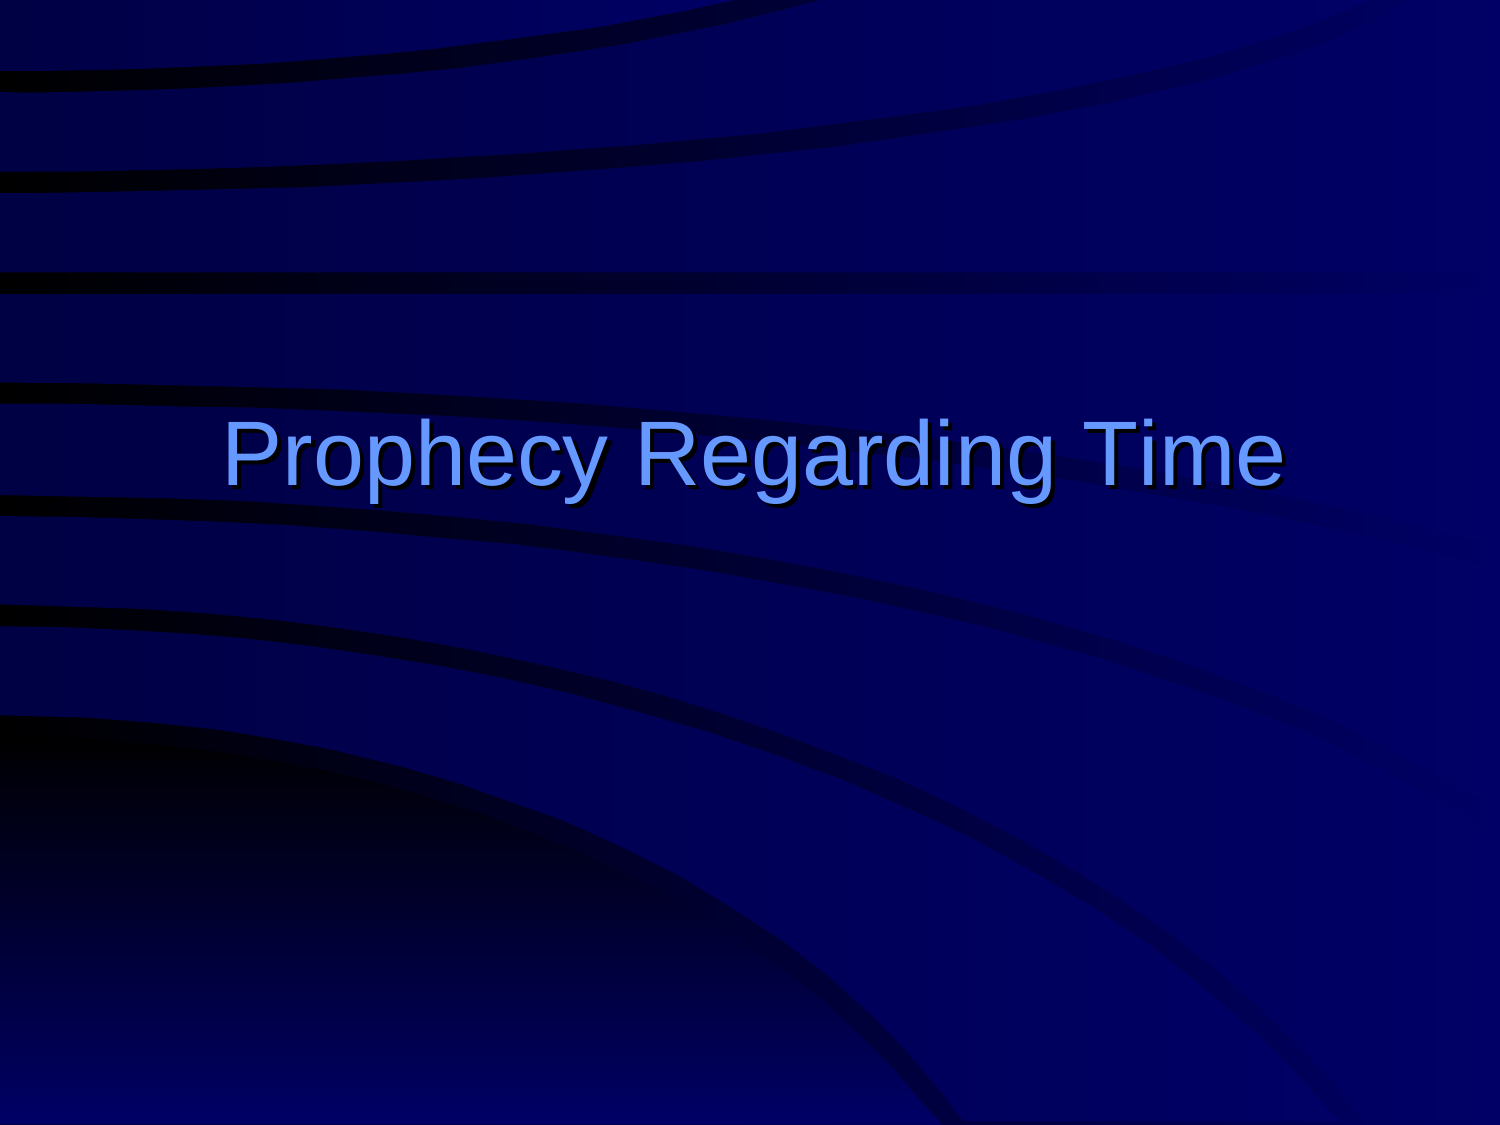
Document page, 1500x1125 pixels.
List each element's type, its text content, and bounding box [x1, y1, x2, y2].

title Prophecy Regarding Time [79, 354, 1430, 543]
